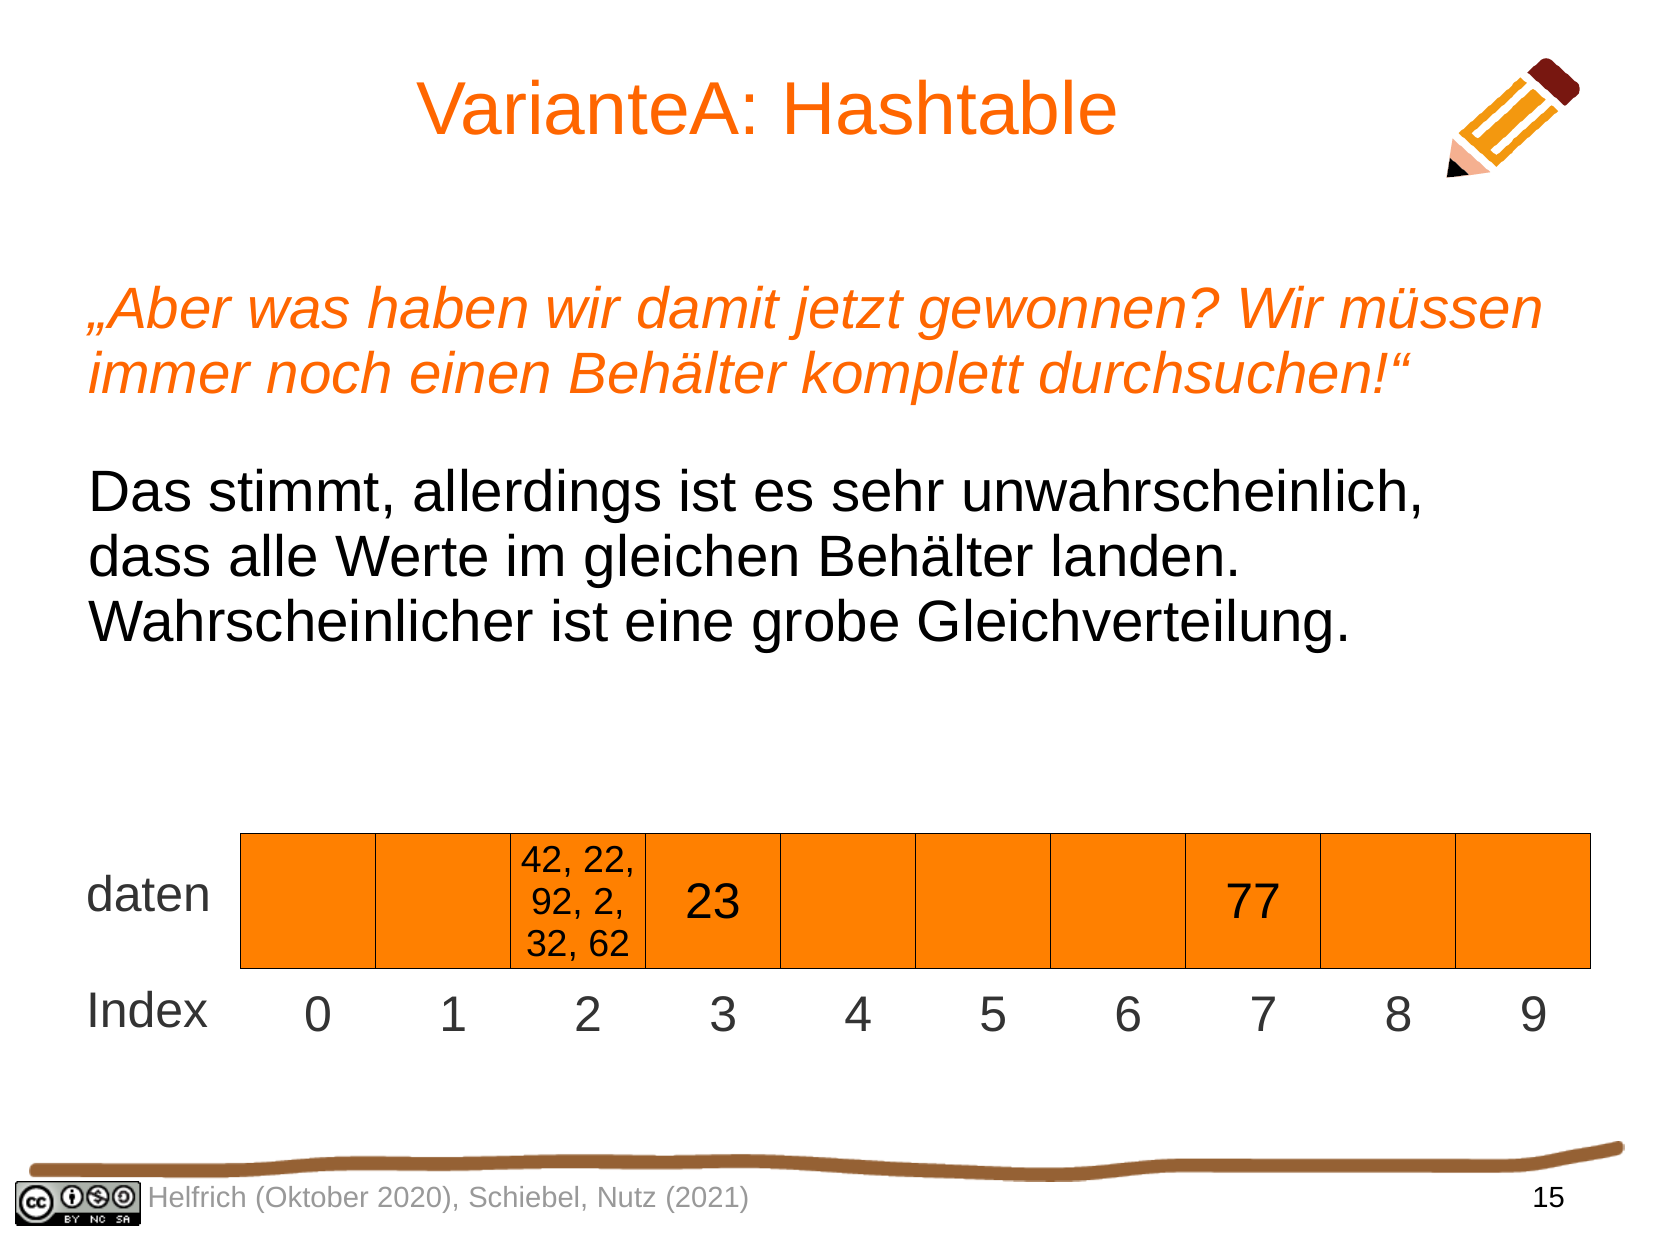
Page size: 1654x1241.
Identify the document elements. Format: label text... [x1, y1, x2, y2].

text_box 8 [1369, 978, 1462, 1080]
list „Aber was haben wir damit jetzt gewonnen? Wir müssen immer noch einen Behälter komplett durchsuchen!“ Das stimmt, allerdings ist es sehr unwahrscheinlich, dass alle Werte im gleichen Behälter landen. Wahrscheinlicher ist eine grobe Gleichverteilung. [88, 275, 1565, 739]
picture [15, 1141, 1625, 1226]
text_box daten [71, 858, 357, 946]
text_box 4 [829, 978, 921, 1080]
text_box 6 [1099, 978, 1192, 1080]
text_box 42, 22, 92, 2, 32, 62 [510, 833, 645, 969]
picture [1447, 58, 1580, 178]
text_box 2 [559, 978, 651, 1080]
text_box 23 [645, 833, 780, 969]
title VarianteA: Hashtable [88, 39, 1447, 178]
text_box 9 [1505, 978, 1597, 1080]
text_box 3 [694, 978, 787, 1080]
text_box 77 [1185, 833, 1320, 969]
text_box [1320, 833, 1591, 969]
text_box Index [71, 975, 284, 1076]
text_box [780, 833, 1185, 969]
text_box 5 [964, 978, 1057, 1080]
text_box [240, 833, 510, 969]
text_box 7 [1234, 978, 1327, 1080]
text_box 1 [424, 978, 516, 1080]
text_box 0 [289, 978, 381, 1080]
